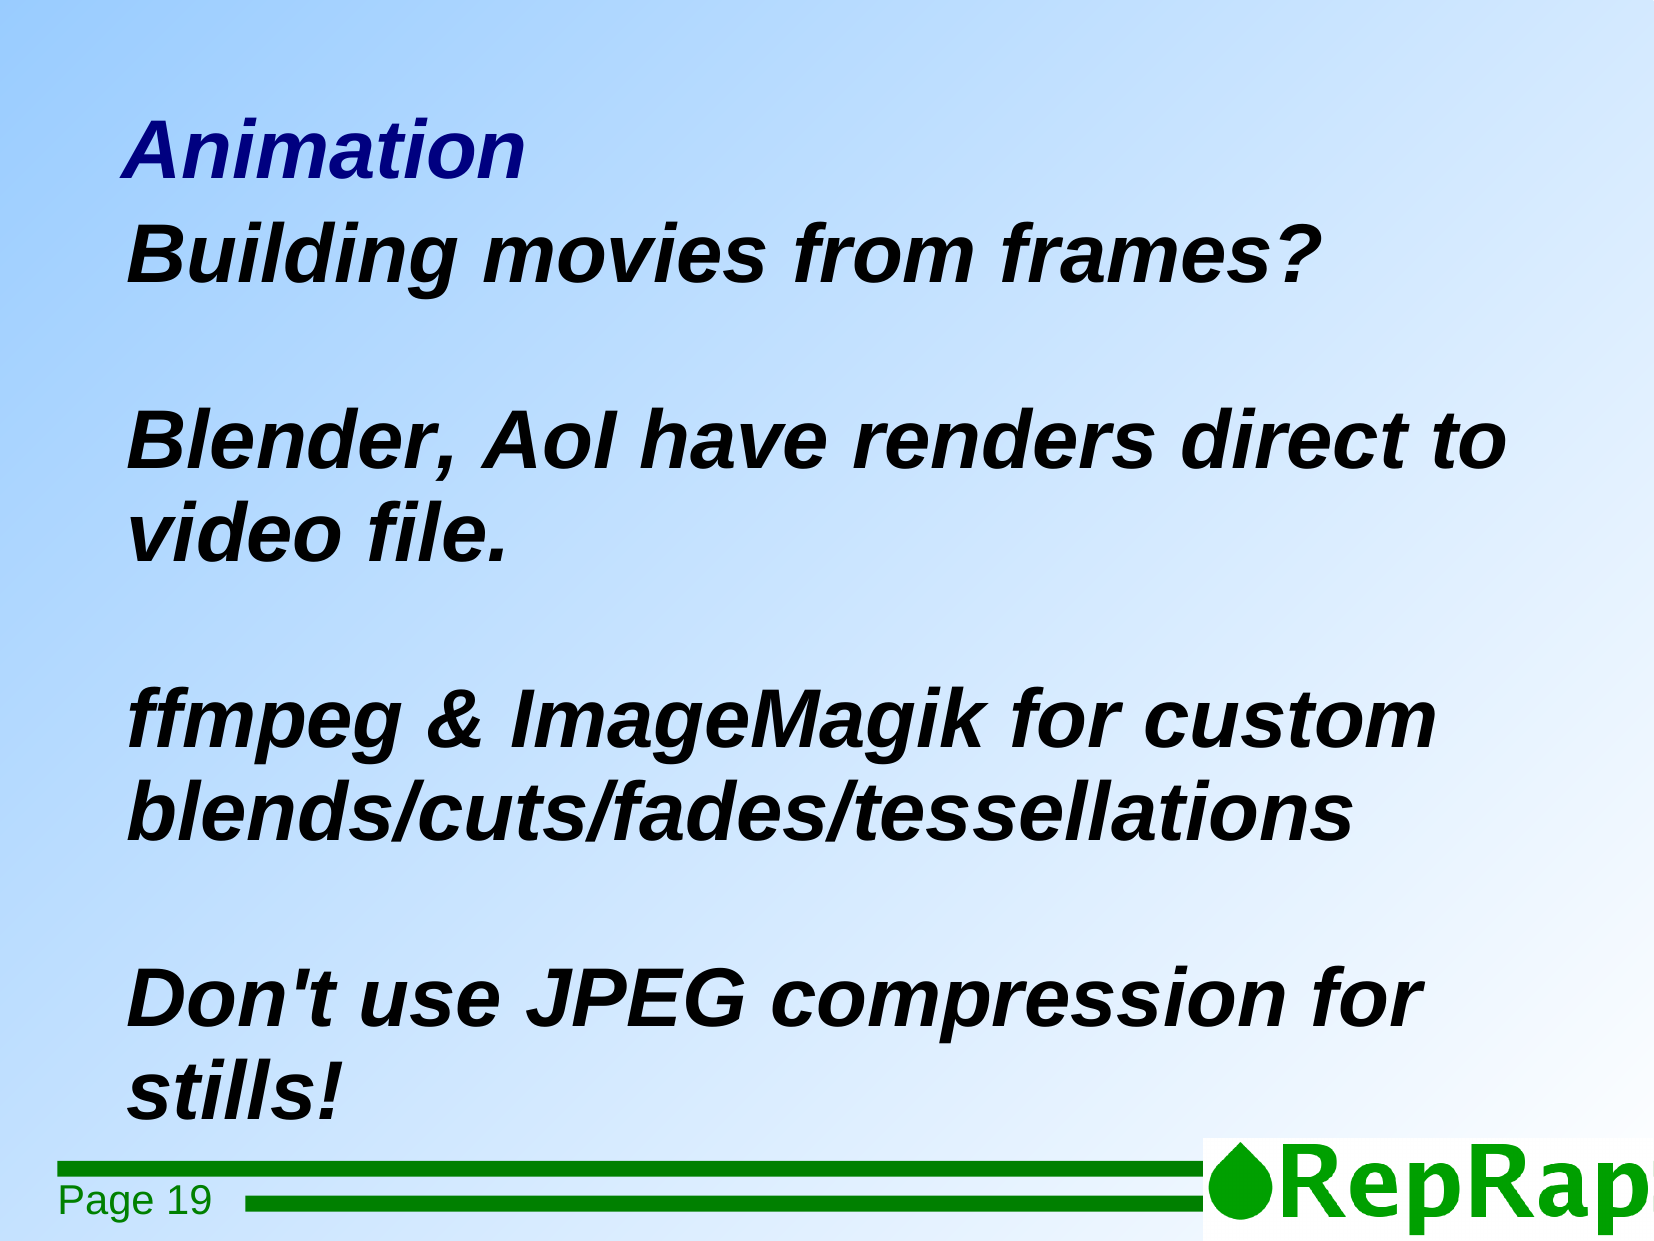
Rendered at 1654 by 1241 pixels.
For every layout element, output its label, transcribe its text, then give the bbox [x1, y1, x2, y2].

picture [1203, 1138, 1654, 1241]
title Animation [121, 46, 1534, 254]
text_box Building movies from frames? Blender, AoI have renders direct to video file. ffmpeg & ImageMagik for custom blends/cuts/fades/tessellations Don't use JPEG compression for stills! [126, 207, 1543, 1138]
